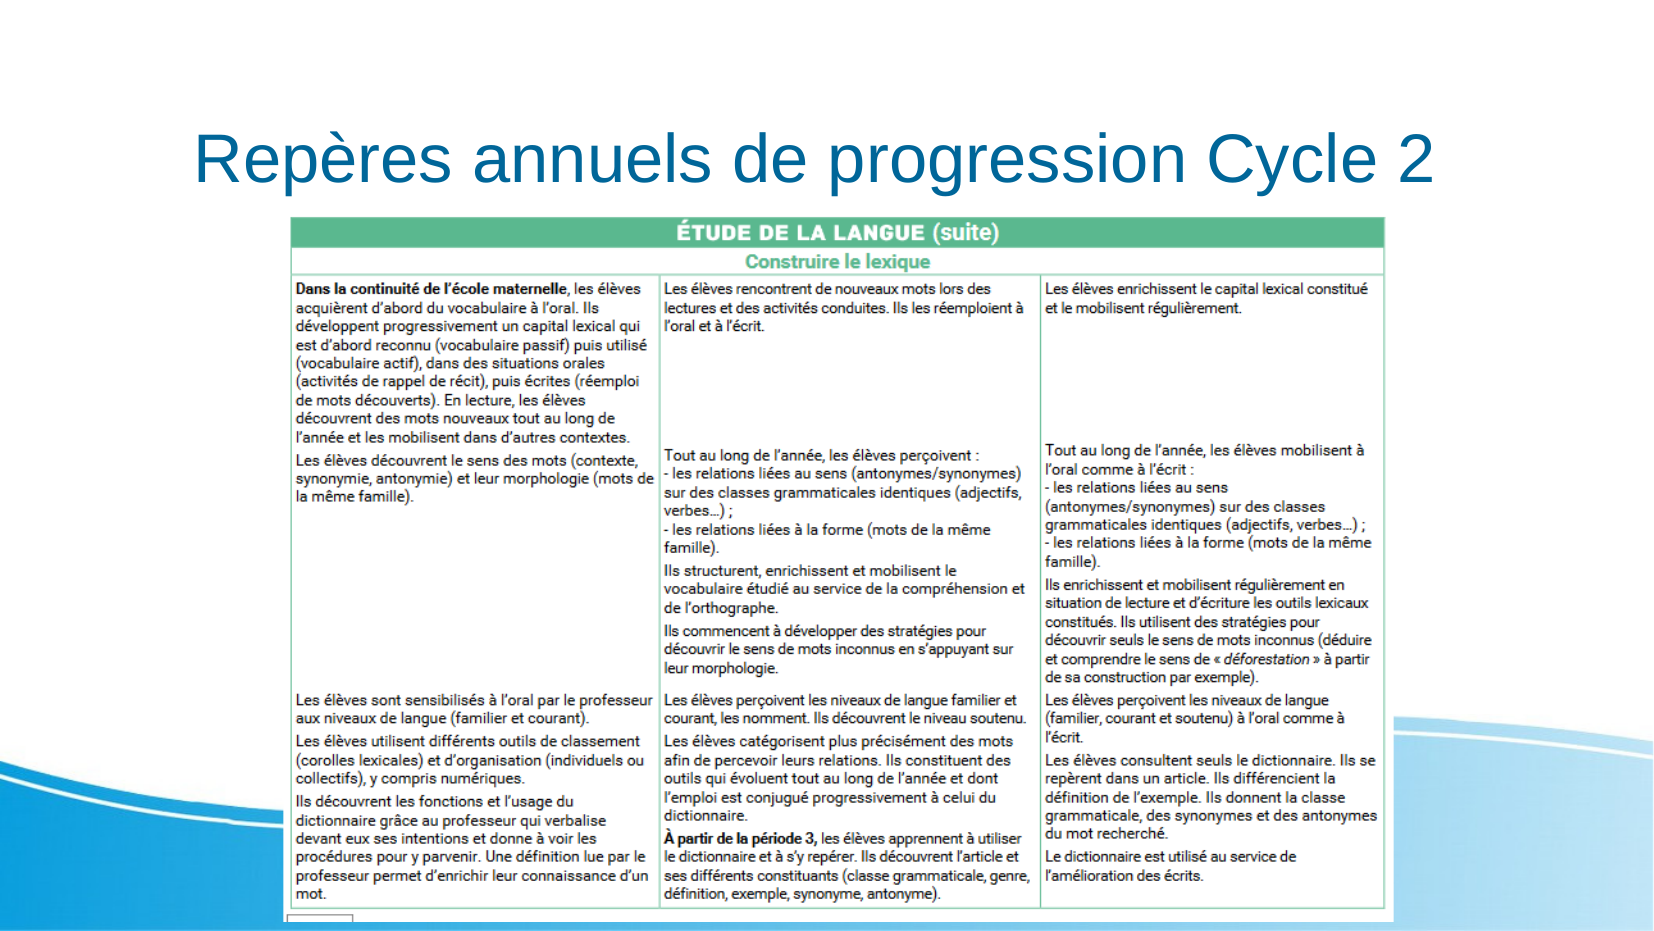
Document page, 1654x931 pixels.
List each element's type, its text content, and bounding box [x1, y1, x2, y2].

picture [0, 207, 1654, 931]
title Repères annuels de progression Cycle 2 [70, 80, 1560, 237]
